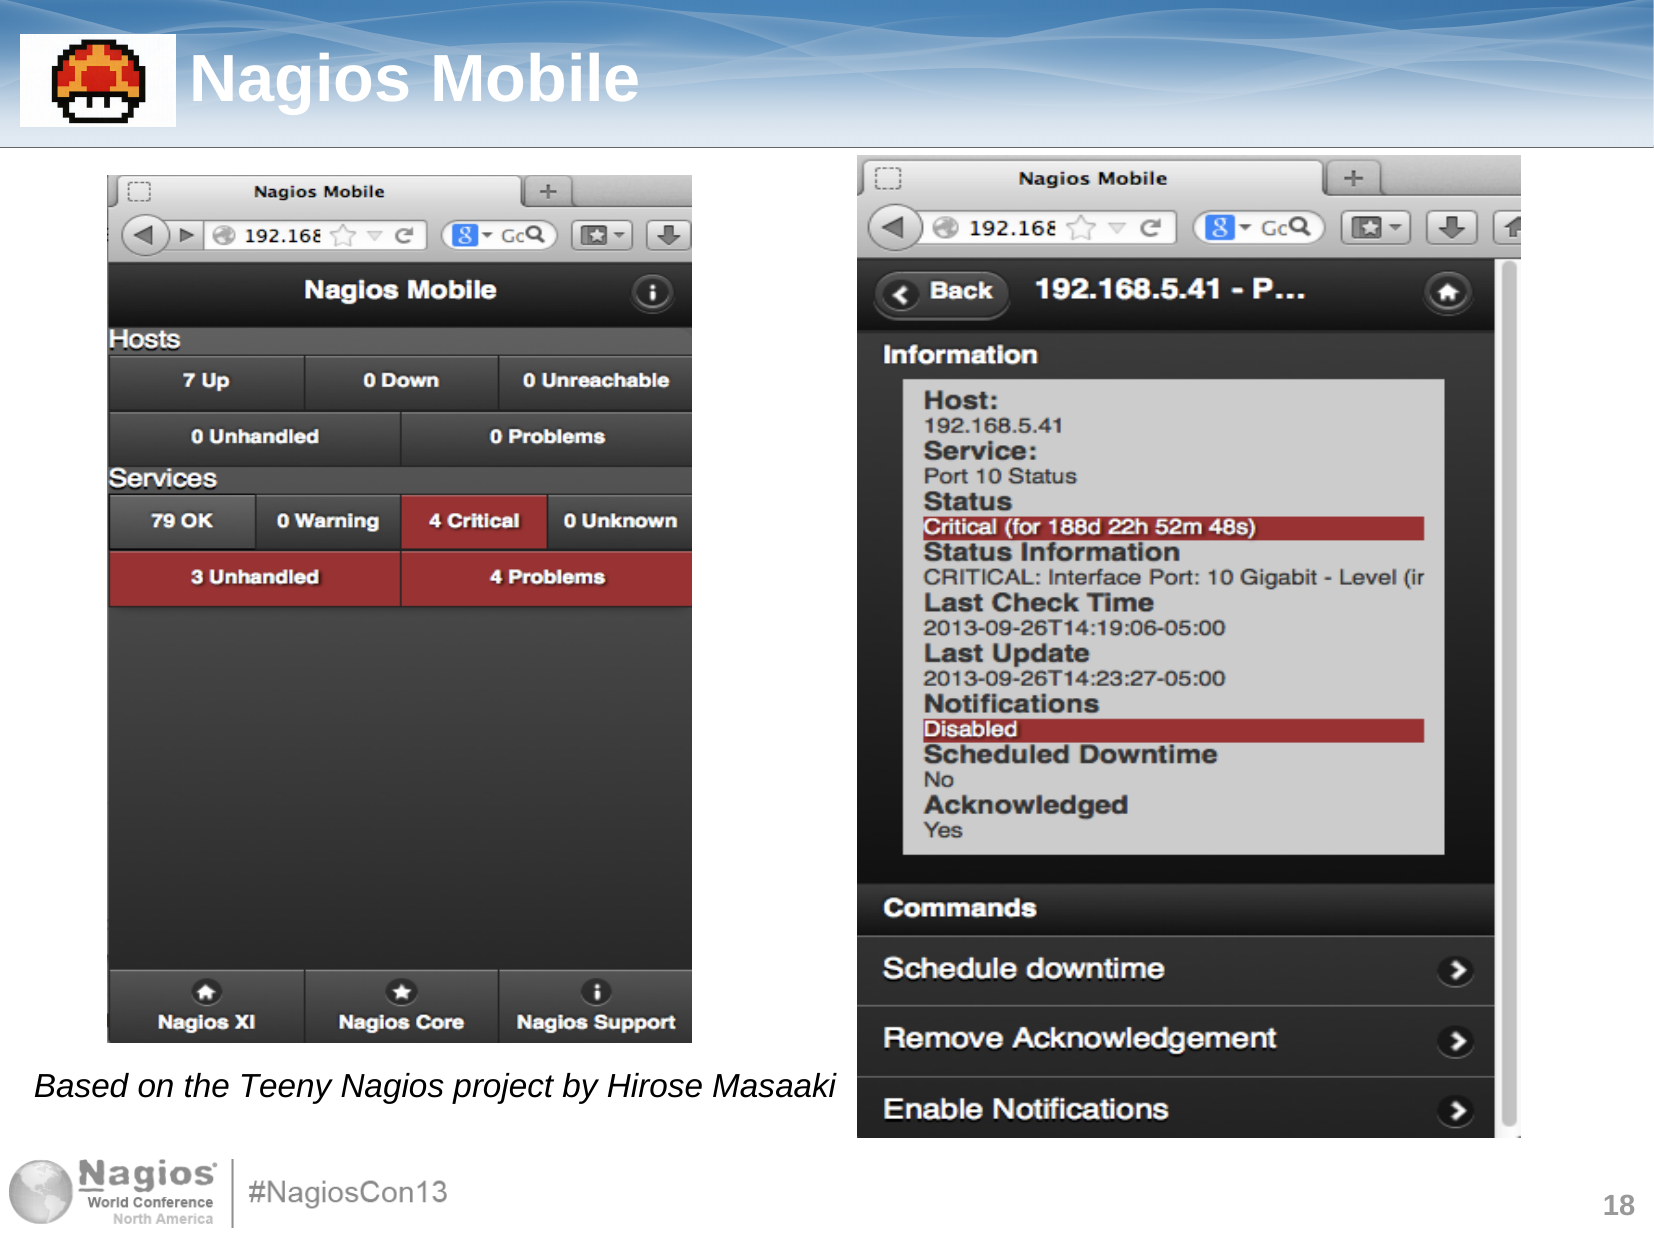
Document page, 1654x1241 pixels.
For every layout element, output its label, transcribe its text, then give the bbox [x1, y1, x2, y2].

table_header Based on the Teeny Nagios project by Hirose Masaaki [28, 1061, 848, 1116]
picture [9, 1159, 453, 1228]
picture [0, 0, 1654, 147]
picture [107, 175, 692, 1043]
title Nagios Mobile [41, 29, 1248, 127]
picture [857, 155, 1521, 1138]
